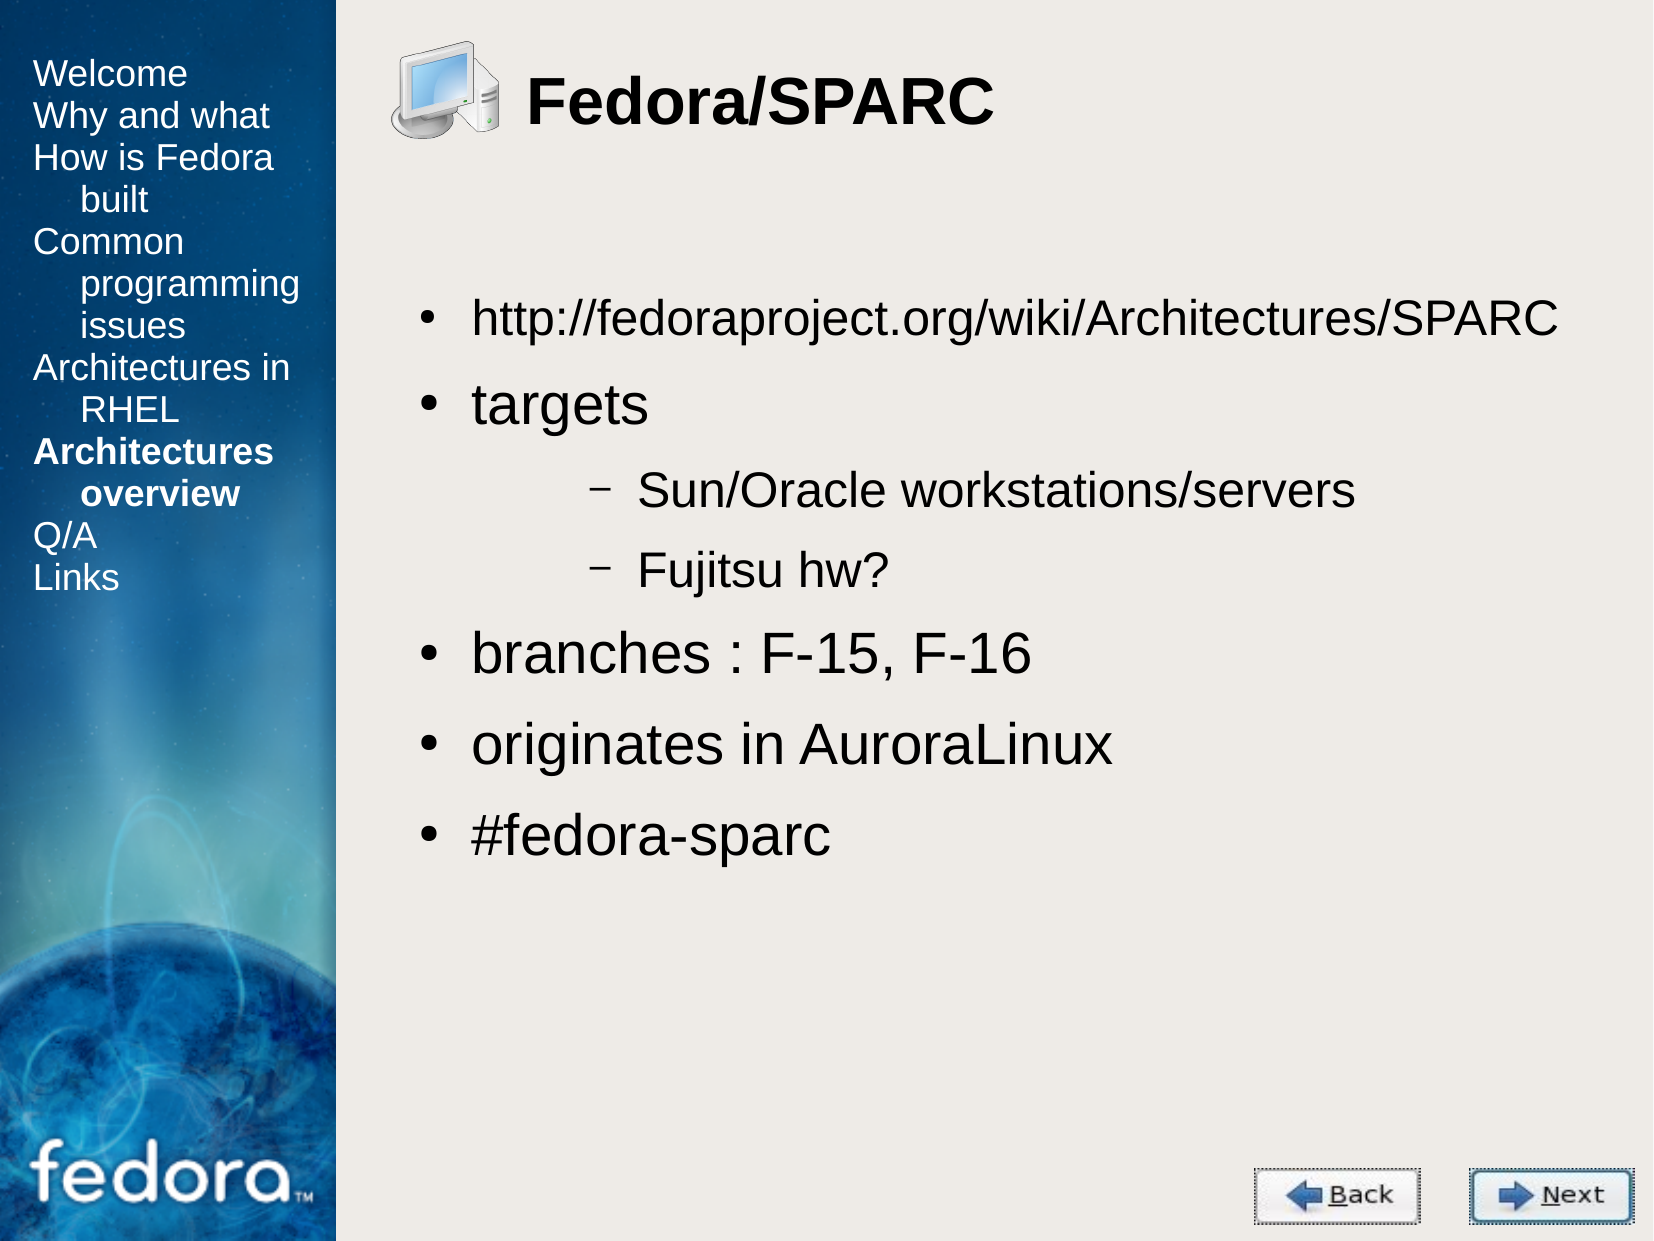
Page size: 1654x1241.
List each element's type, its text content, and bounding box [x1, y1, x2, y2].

list http://fedoraproject.org/wiki/Architectures/SPARC targets Sun/Oracle workstations/servers Fujitsu hw? branches : F-15, F-16 originates in AuroraLinux #fedora-sparc [400, 290, 1617, 1094]
picture [0, 0, 1654, 1241]
text_box Fedora/SPARC [511, 56, 1316, 147]
text_box Welcome Why and what How is Fedora built Common programming issues Architectures in RHEL Architectures overview Q/A Links [18, 45, 327, 607]
